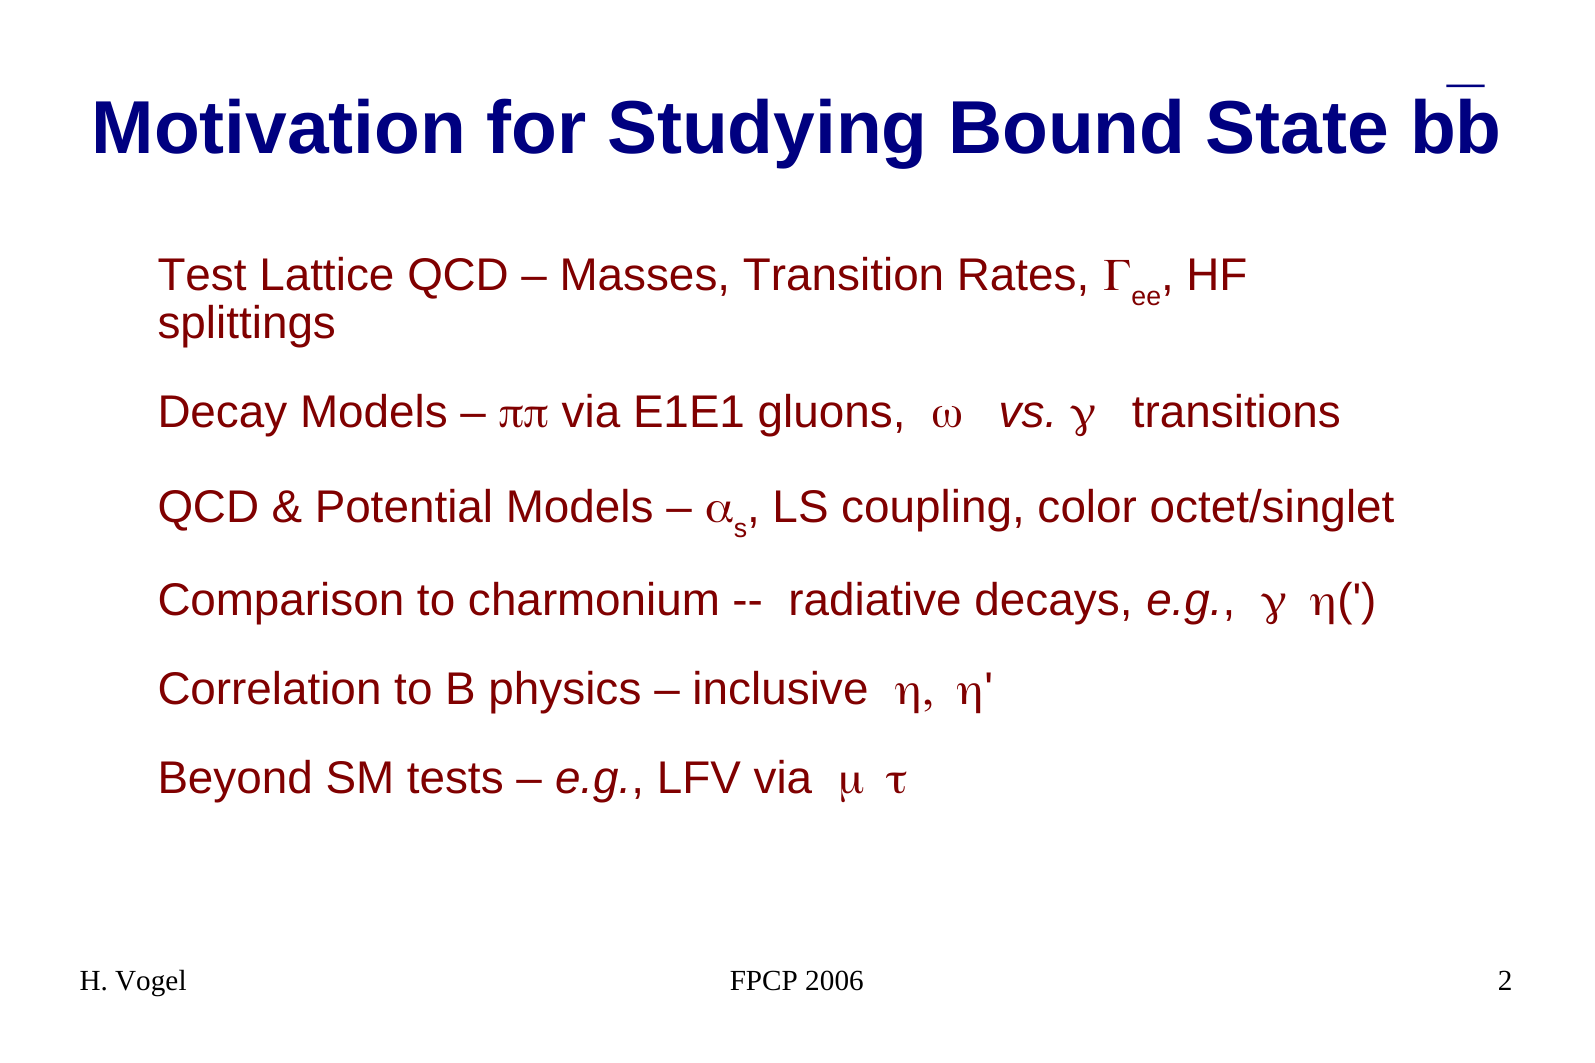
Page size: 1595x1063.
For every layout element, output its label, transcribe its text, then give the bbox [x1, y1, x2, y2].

title Motivation for Studying Bound State bb [79, 42, 1515, 221]
text_box _ [1433, 37, 1501, 96]
text_box Test Lattice QCD – Masses, Transition Rates, ee, HF splittings Decay Models –  via E1E1 gluons,  vs.  transitions QCD & Potential Models – s, LS coupling, color octet/singlet Comparison to charmonium -- radiative decays, e.g., (') Correlation to B physics – inclusive ' Beyond SM tests – e.g., LFV via  [142, 241, 1454, 811]
